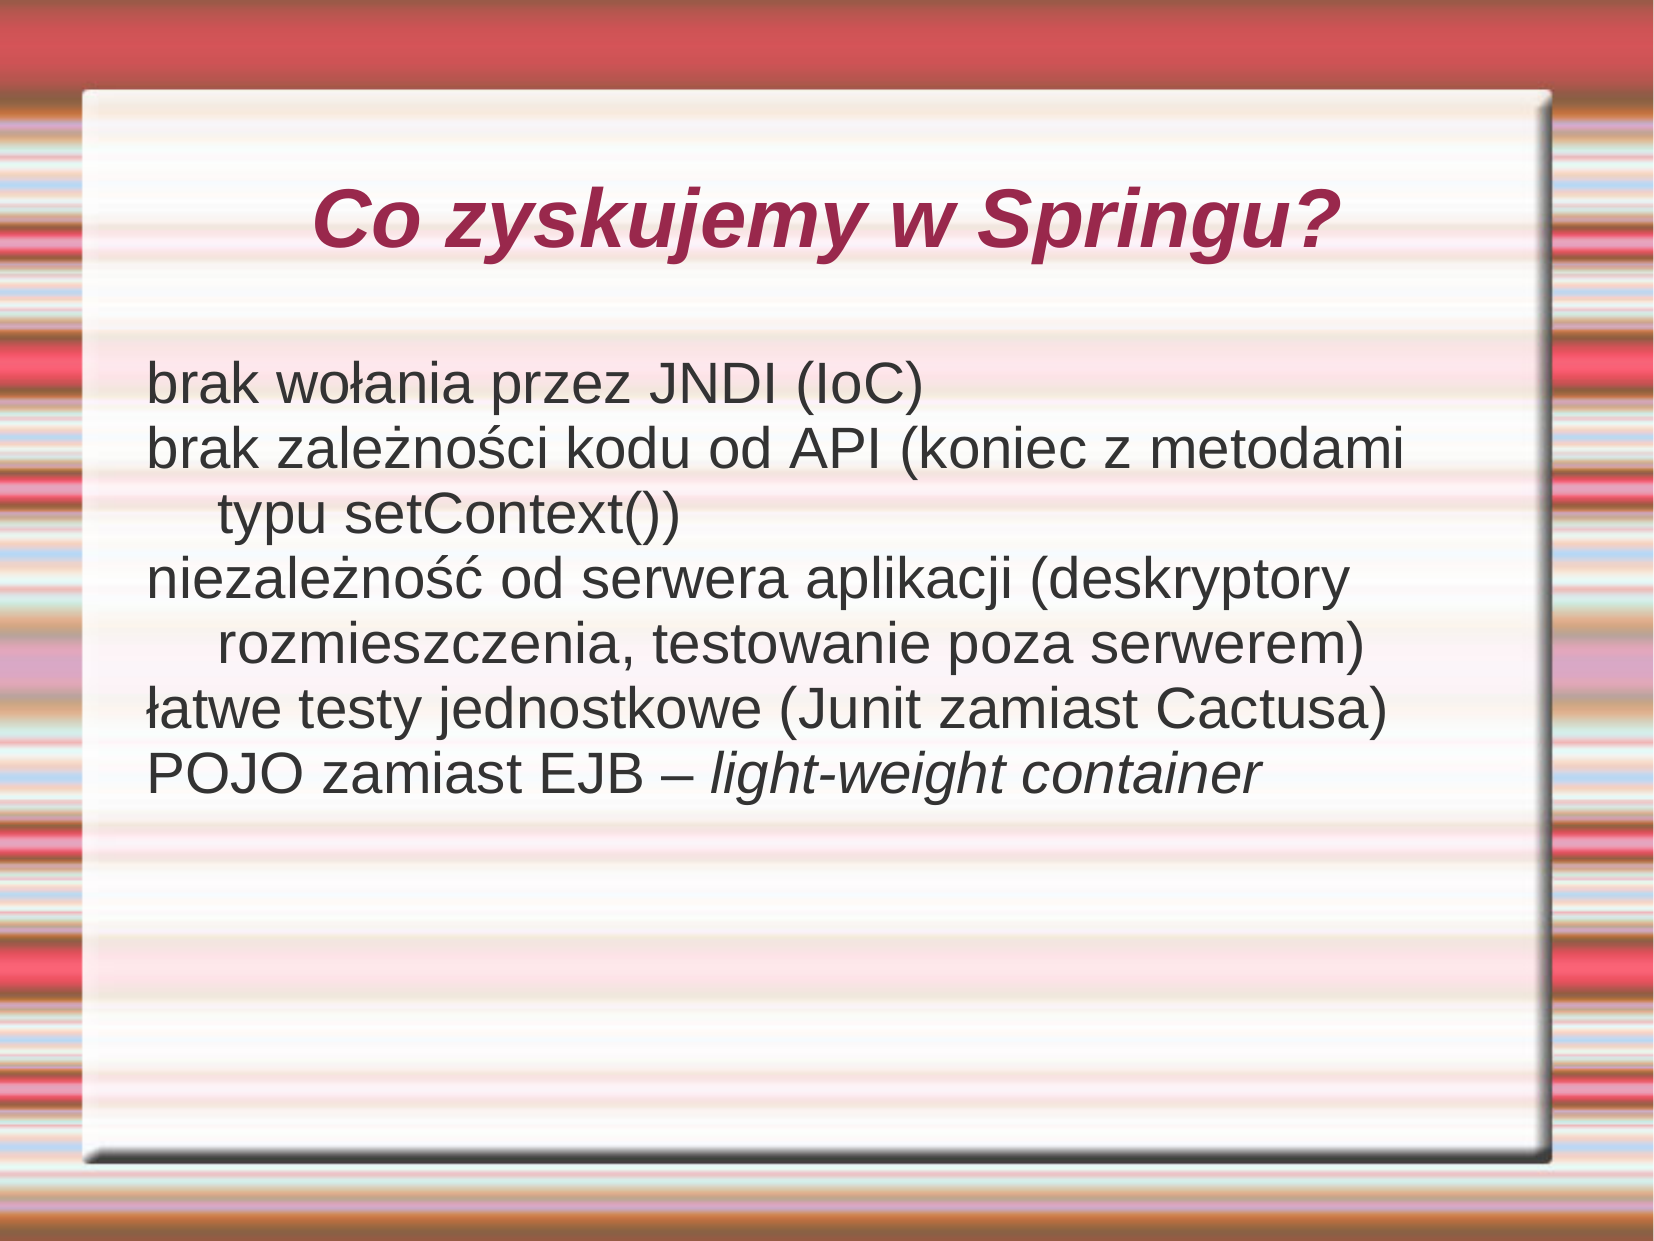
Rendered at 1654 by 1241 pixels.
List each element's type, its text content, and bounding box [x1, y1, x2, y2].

list brak wołania przez JNDI (IoC) brak zależności kodu od API (koniec z metodami typu setContext()) niezależność od serwera aplikacji (deskryptory rozmieszczenia, testowanie poza serwerem) łatwe testy jednostkowe (Junit zamiast Cactusa) POJO zamiast EJB – light-weight container [134, 350, 1516, 1133]
picture [0, 0, 1654, 1241]
title Co zyskujemy w Springu? [121, 114, 1534, 322]
